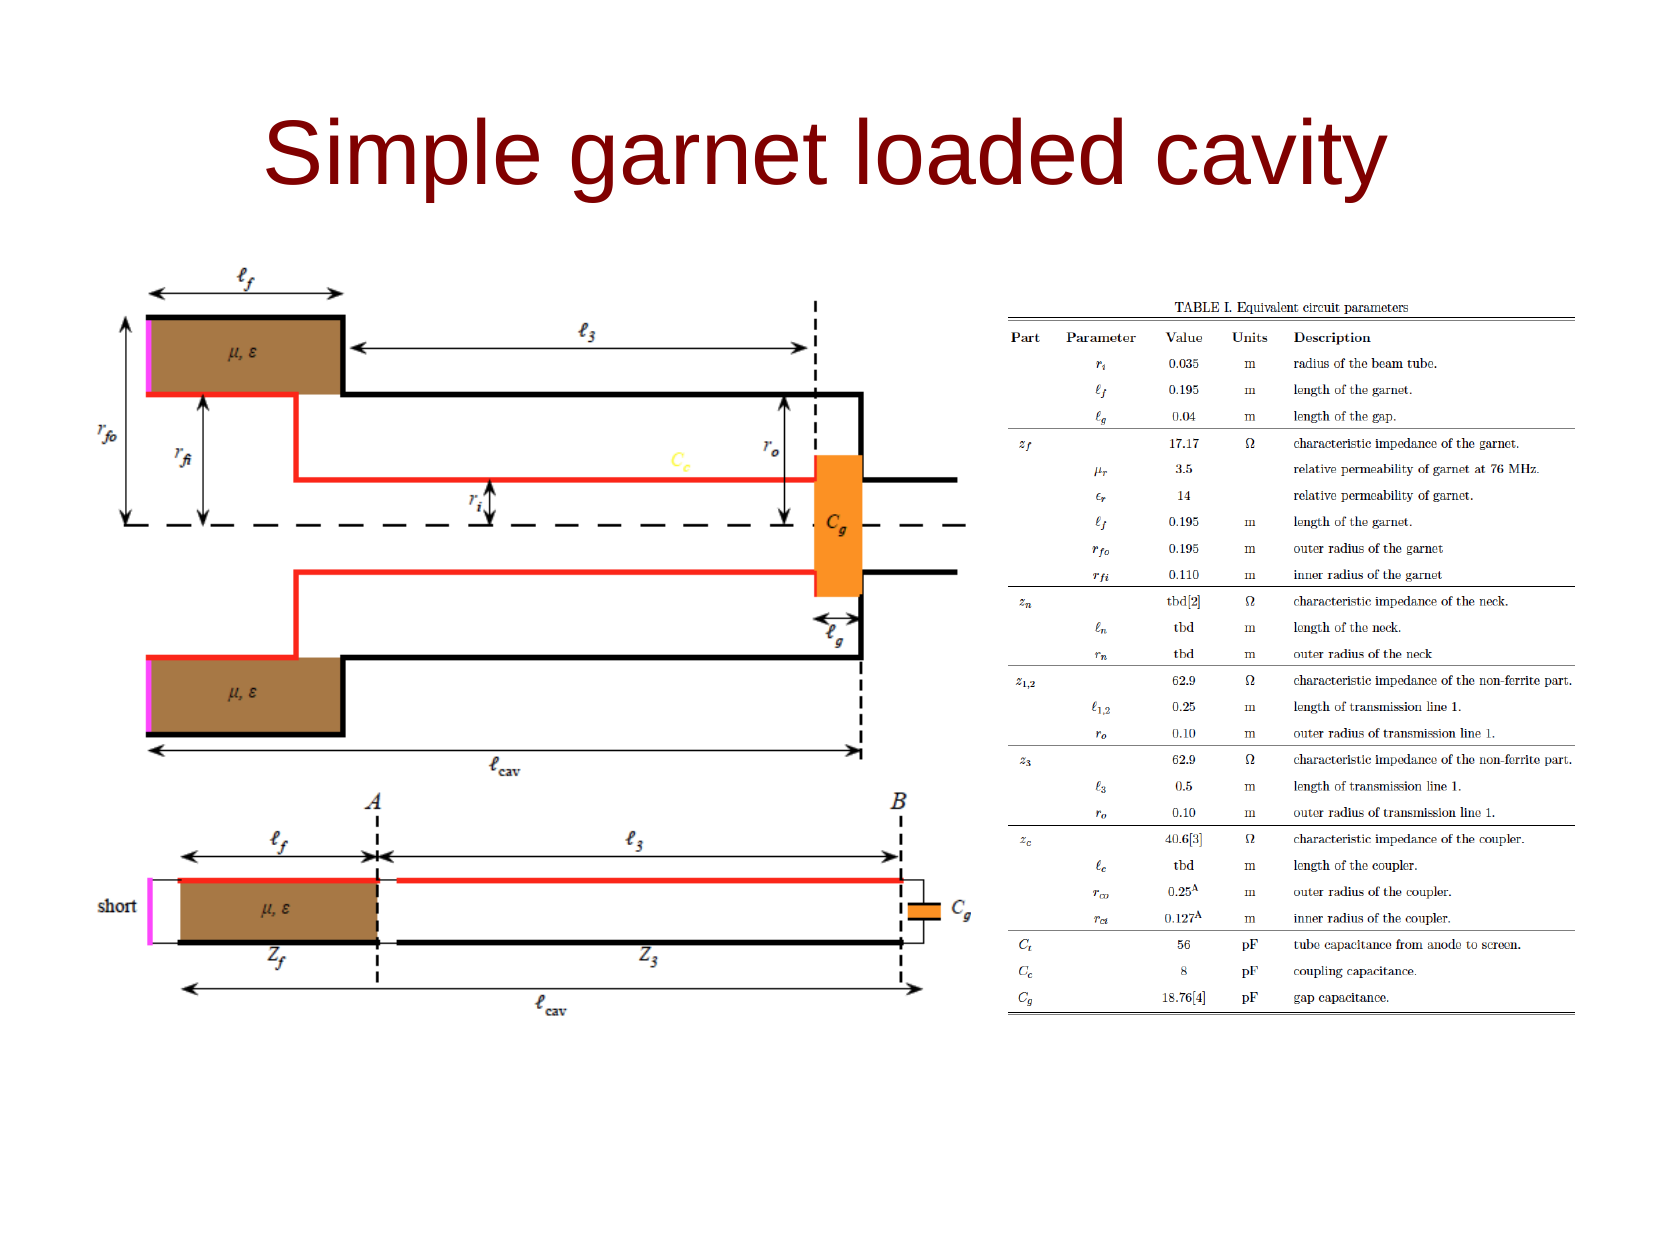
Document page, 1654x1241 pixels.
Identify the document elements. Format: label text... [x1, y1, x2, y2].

picture [51, 235, 1598, 1036]
title Simple garnet loaded cavity [82, 49, 1571, 257]
